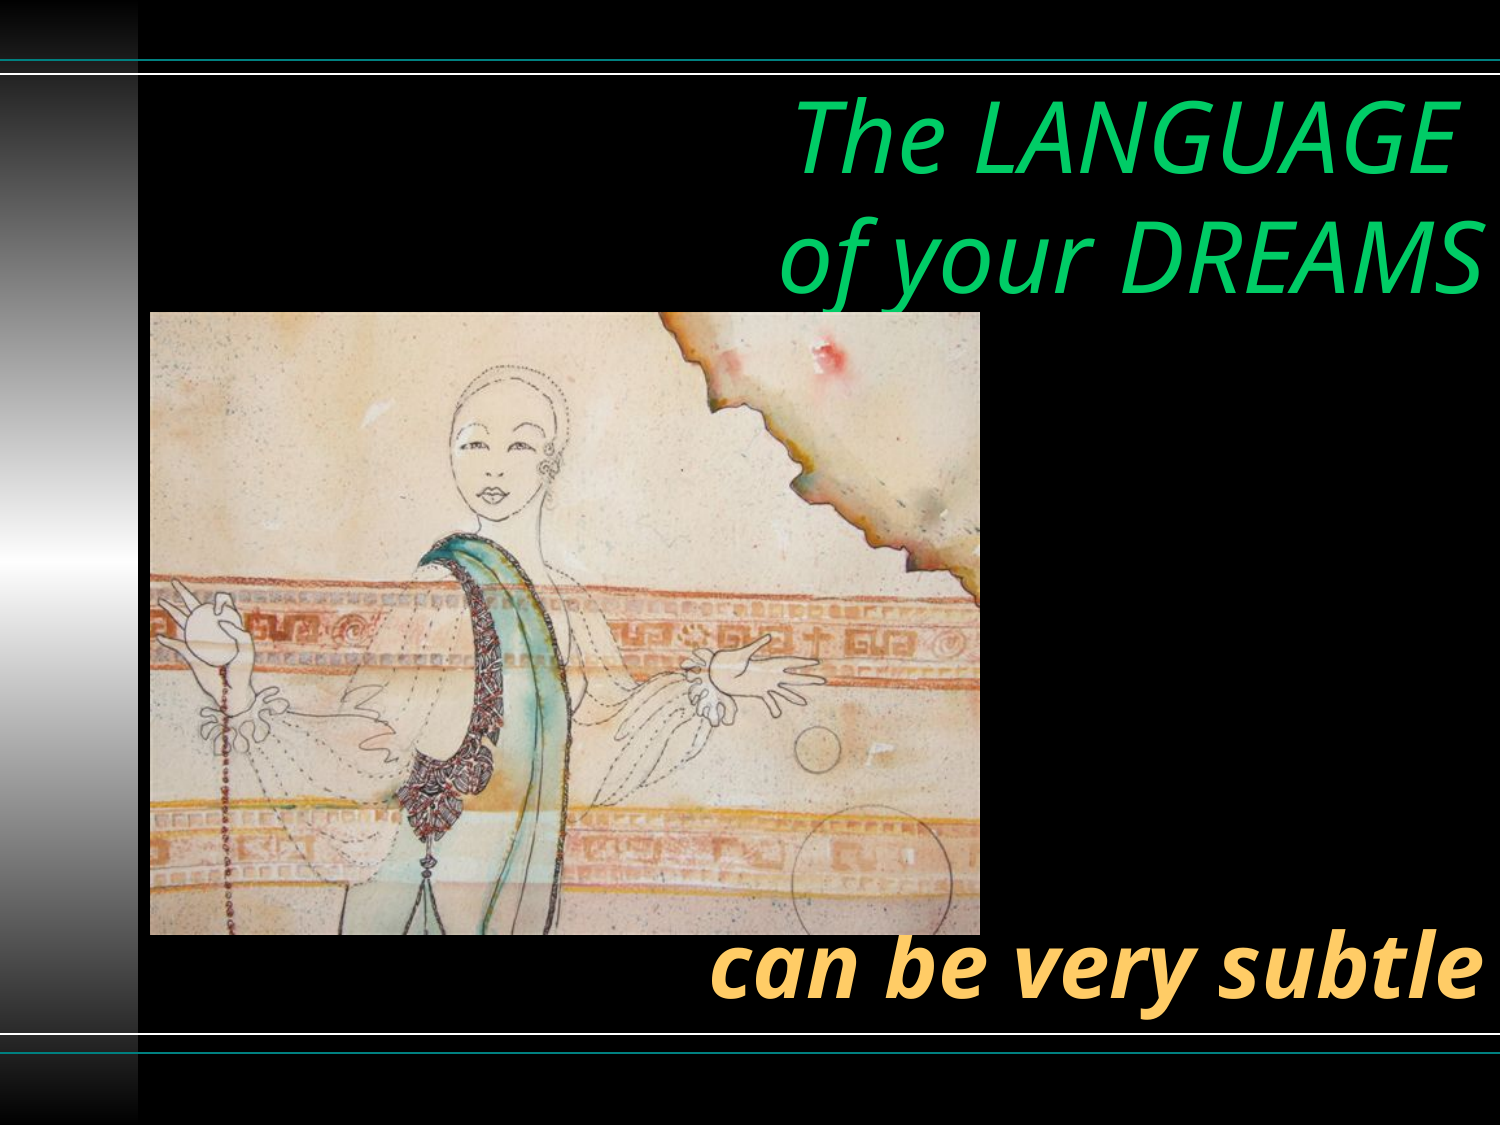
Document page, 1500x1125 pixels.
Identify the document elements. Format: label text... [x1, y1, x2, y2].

picture [150, 312, 980, 935]
list can be very subtle [137, 899, 1500, 1025]
title The LANGUAGE of your DREAMS [162, 99, 1500, 288]
